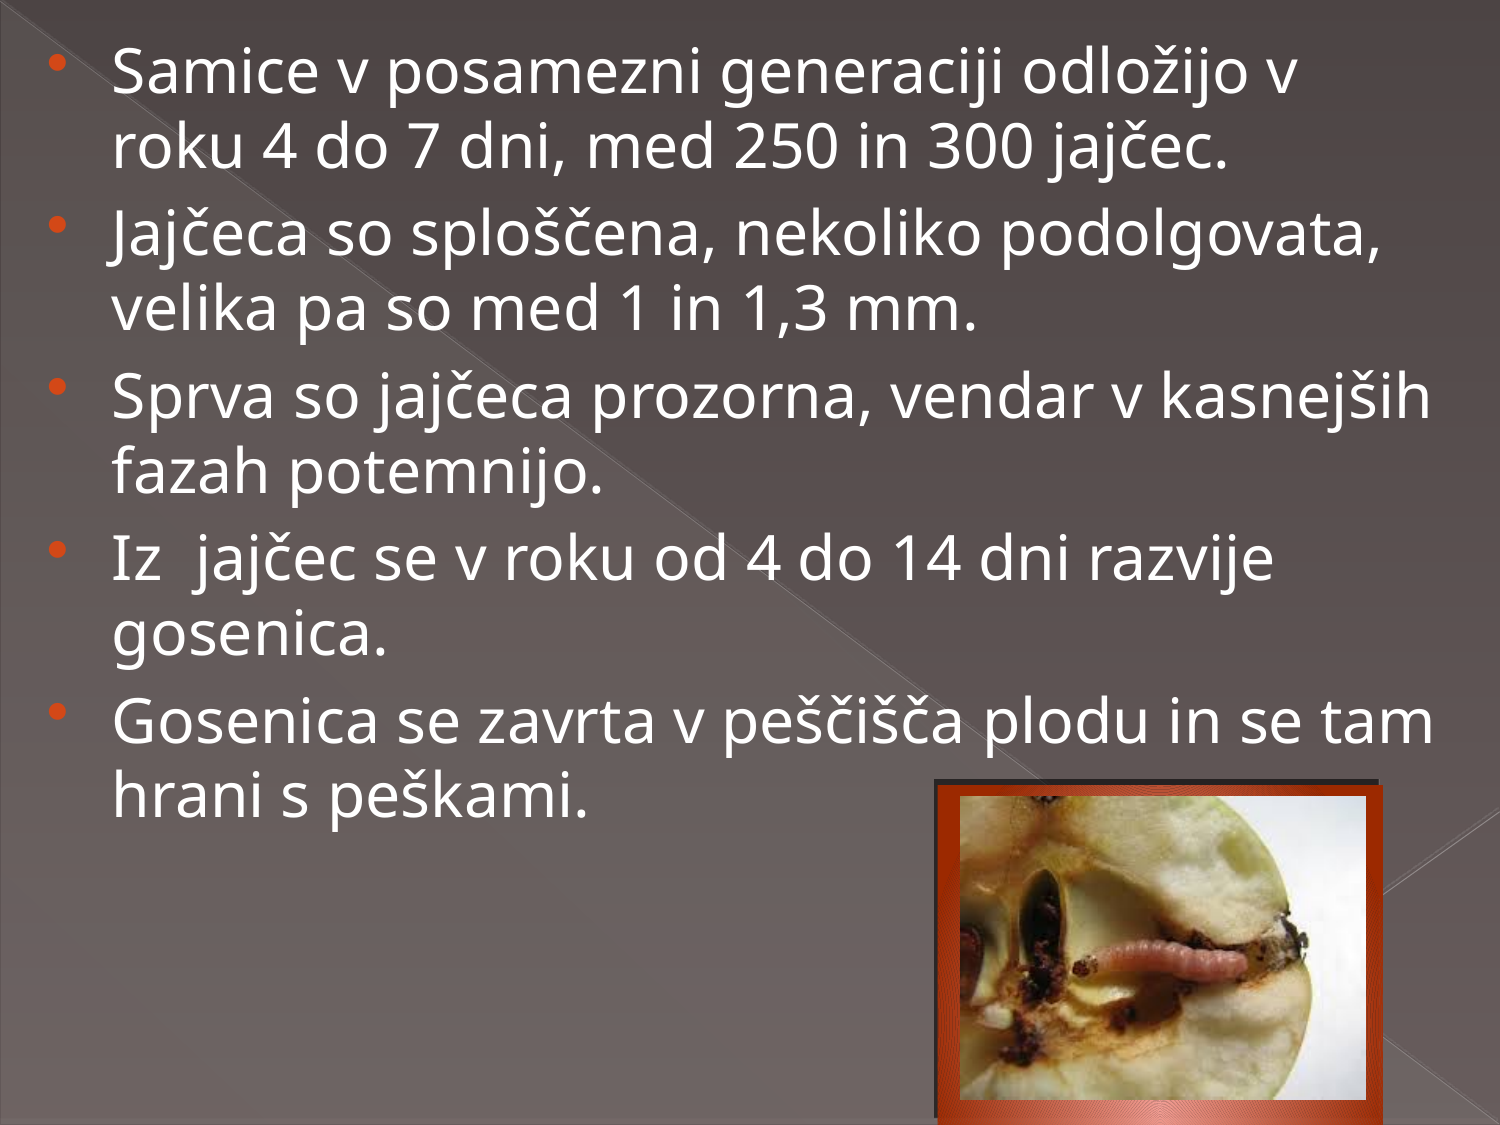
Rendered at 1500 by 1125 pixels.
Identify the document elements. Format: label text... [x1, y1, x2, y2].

text_box [937, 785, 1383, 1125]
picture [960, 796, 1366, 1100]
list Samice v posamezni generaciji odložijo v roku 4 do 7 dni, med 250 in 300 jajčec. Jajčeca so sploščena, nekoliko podolgovata, velika pa so med 1 in 1,3 mm. Sprva so jajčeca prozorna, vendar v kasnejših fazah potemnijo. Iz jajčec se v roku od 4 do 14 dni razvije gosenica. Gosenica se zavrta v peščišča plodu in se tam hrani s peškami. [23, 23, 1465, 1125]
